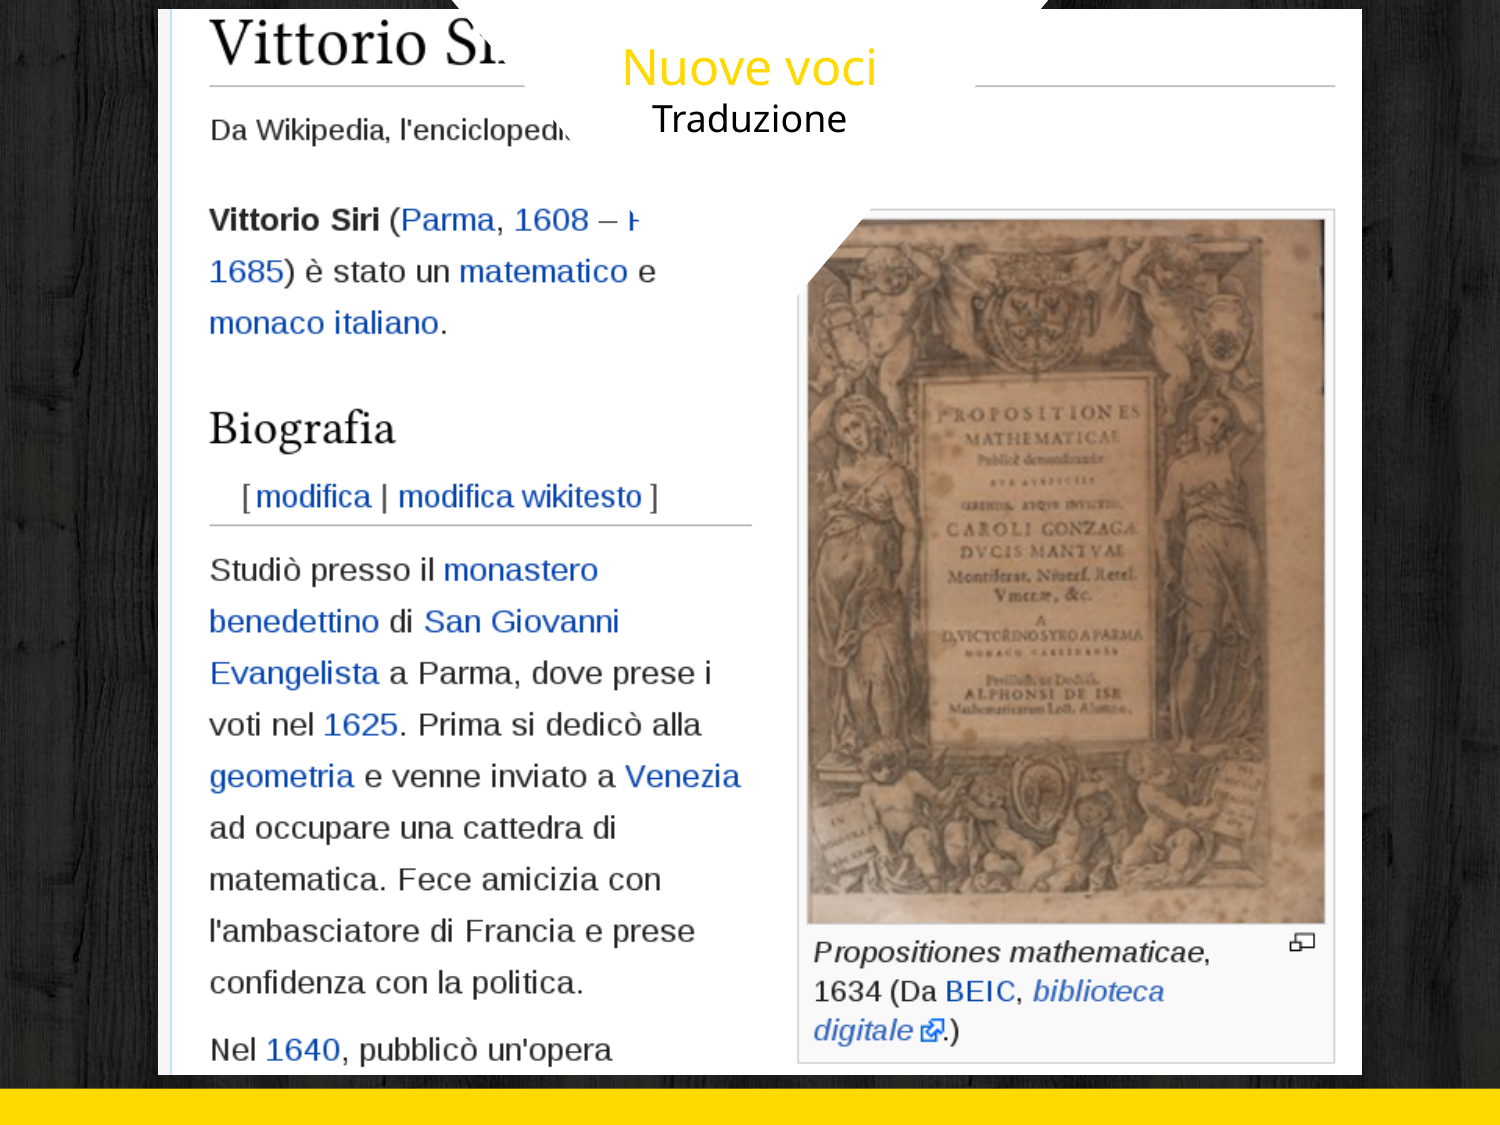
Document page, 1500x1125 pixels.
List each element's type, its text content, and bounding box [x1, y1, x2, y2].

picture [0, 0, 1500, 1088]
text_box Nuove voci Traduzione [451, 0, 1049, 352]
